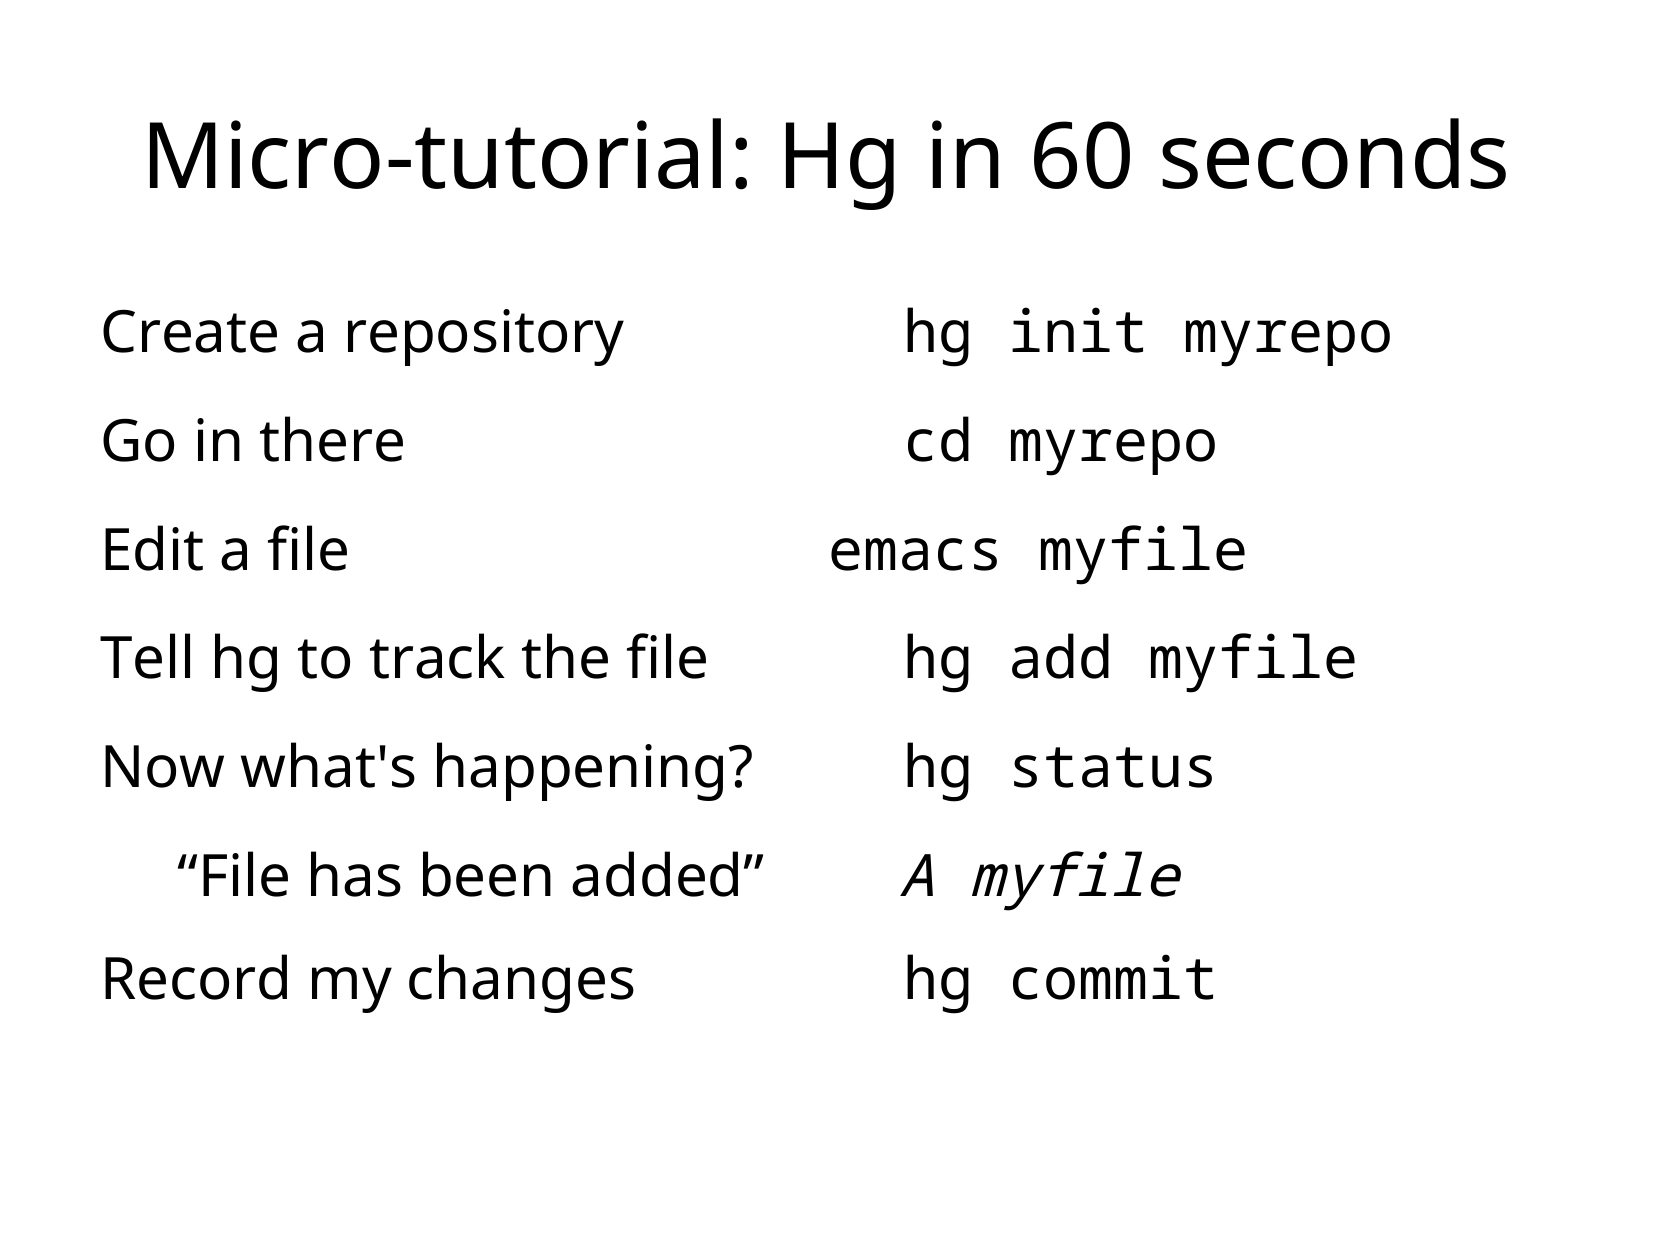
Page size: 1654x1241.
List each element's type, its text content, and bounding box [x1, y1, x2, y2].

title Micro-tutorial: Hg in 60 seconds [82, 49, 1571, 257]
list Create a repository hg init myrepo Go in there cd myrepo Edit a file emacs myfile Tell hg to track the file hg add myfile Now what's happening? hg status “File has been added” A myfile Record my changes hg commit [82, 290, 1571, 1109]
